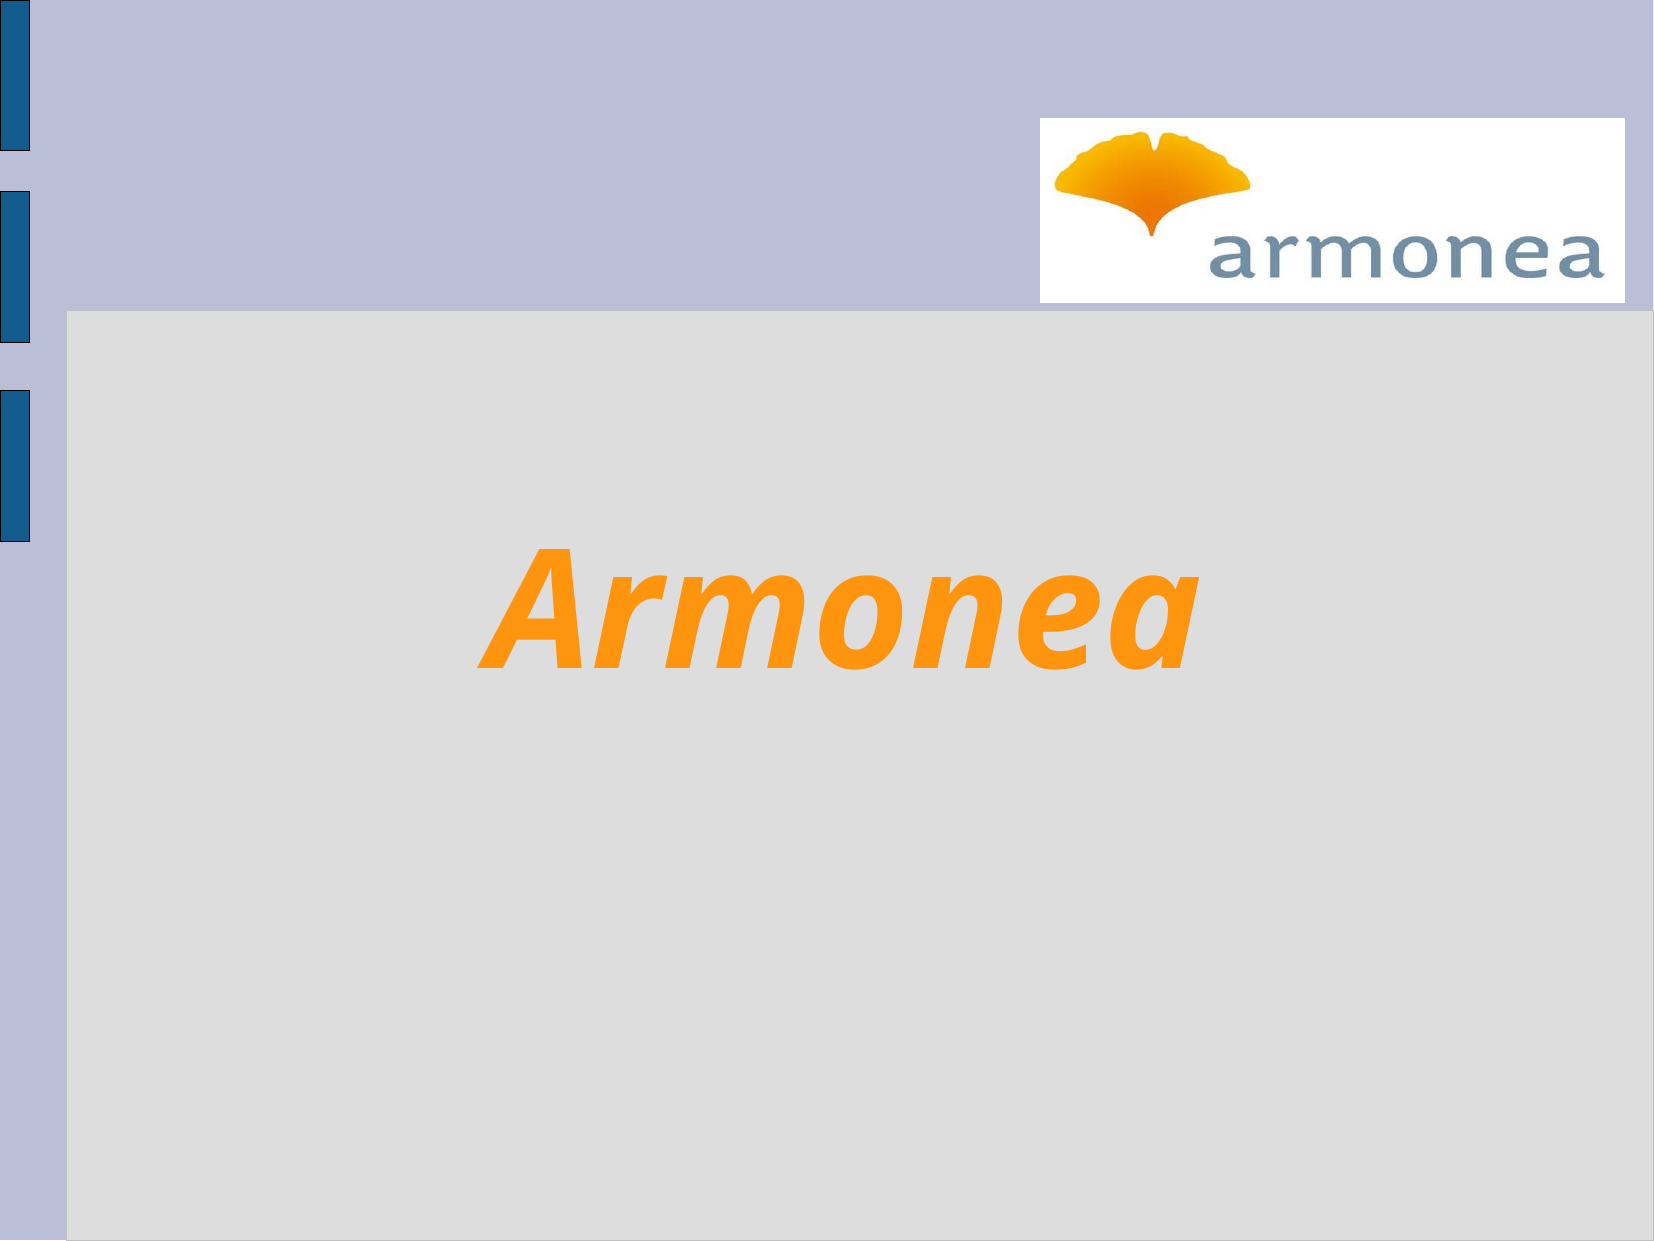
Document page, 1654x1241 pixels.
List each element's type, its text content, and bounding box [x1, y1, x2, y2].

picture [1040, 118, 1625, 303]
subtitle Armonea [125, 206, 1565, 1002]
